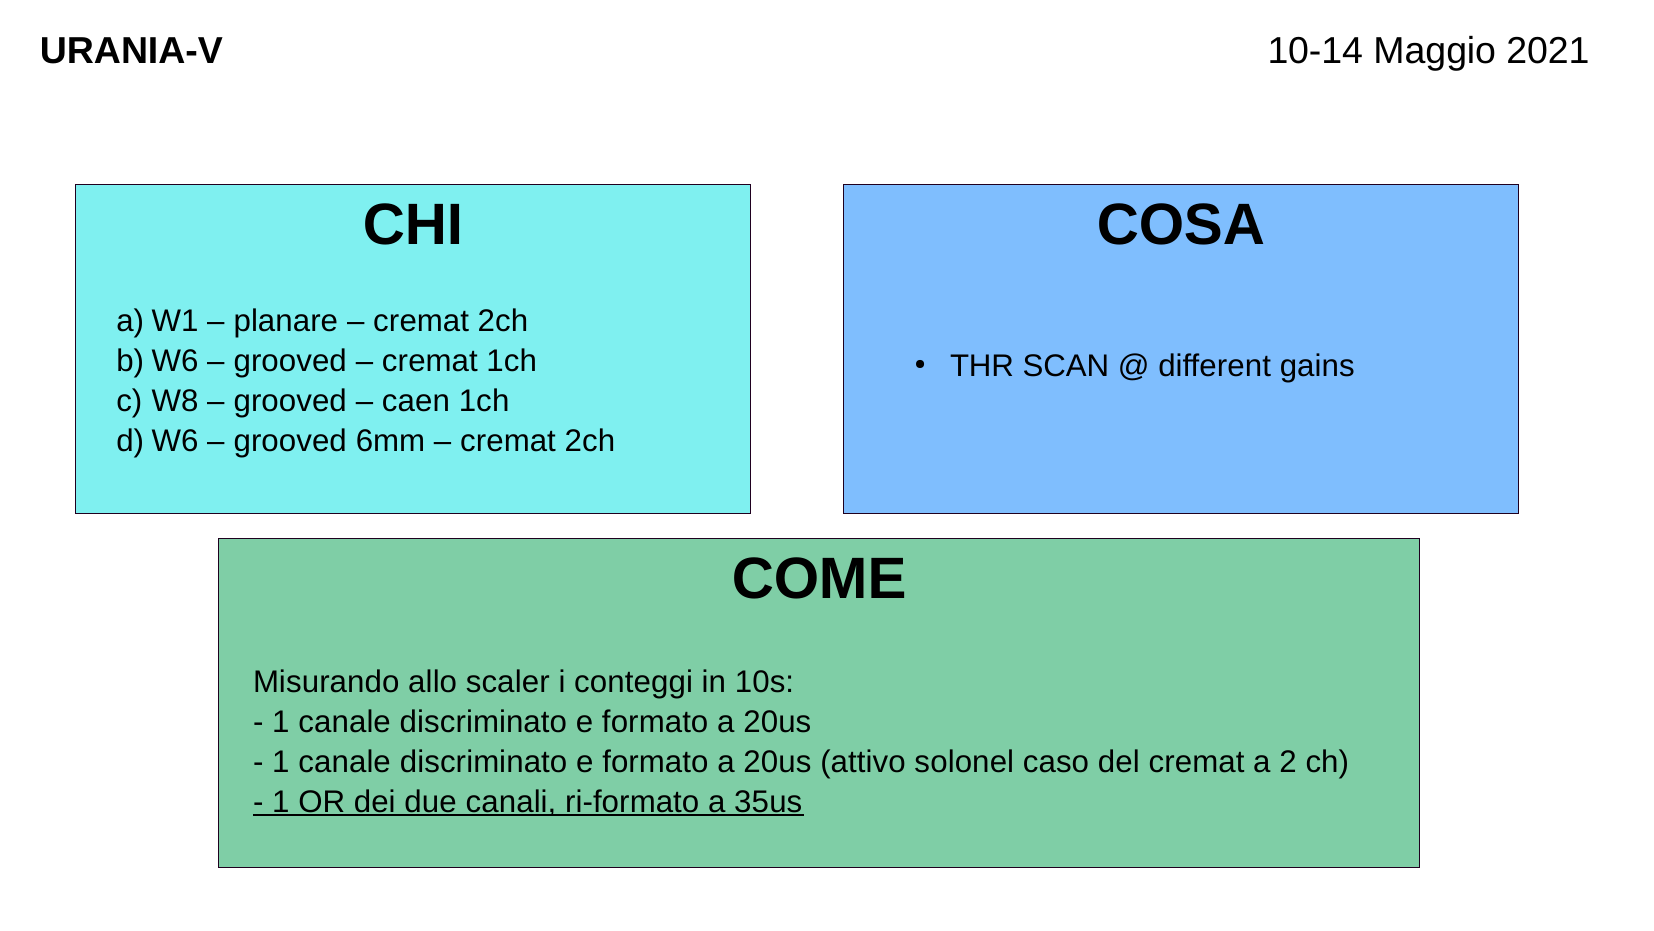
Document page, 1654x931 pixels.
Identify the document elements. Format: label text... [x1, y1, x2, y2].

text_box W1 – planare – cremat 2ch W6 – grooved – cremat 1ch W8 – grooved – caen 1ch W6 – grooved 6mm – cremat 2ch [101, 290, 669, 493]
text_box THR SCAN @ different gains [899, 335, 1400, 431]
text_box COSA [843, 184, 1519, 514]
text_box COME [218, 538, 1420, 868]
text_box CHI [75, 184, 751, 514]
text_box 10-14 Maggio 2021 [1234, 22, 1605, 79]
text_box URANIA-V [25, 22, 254, 79]
text_box Misurando allo scaler i conteggi in 10s: - 1 canale discriminato e formato a 20us - 1 canale discriminato e formato a 20us (attivo solonel caso del cremat a 2 ch) - 1 OR dei due canali, ri-formato a 35us [238, 651, 1396, 827]
